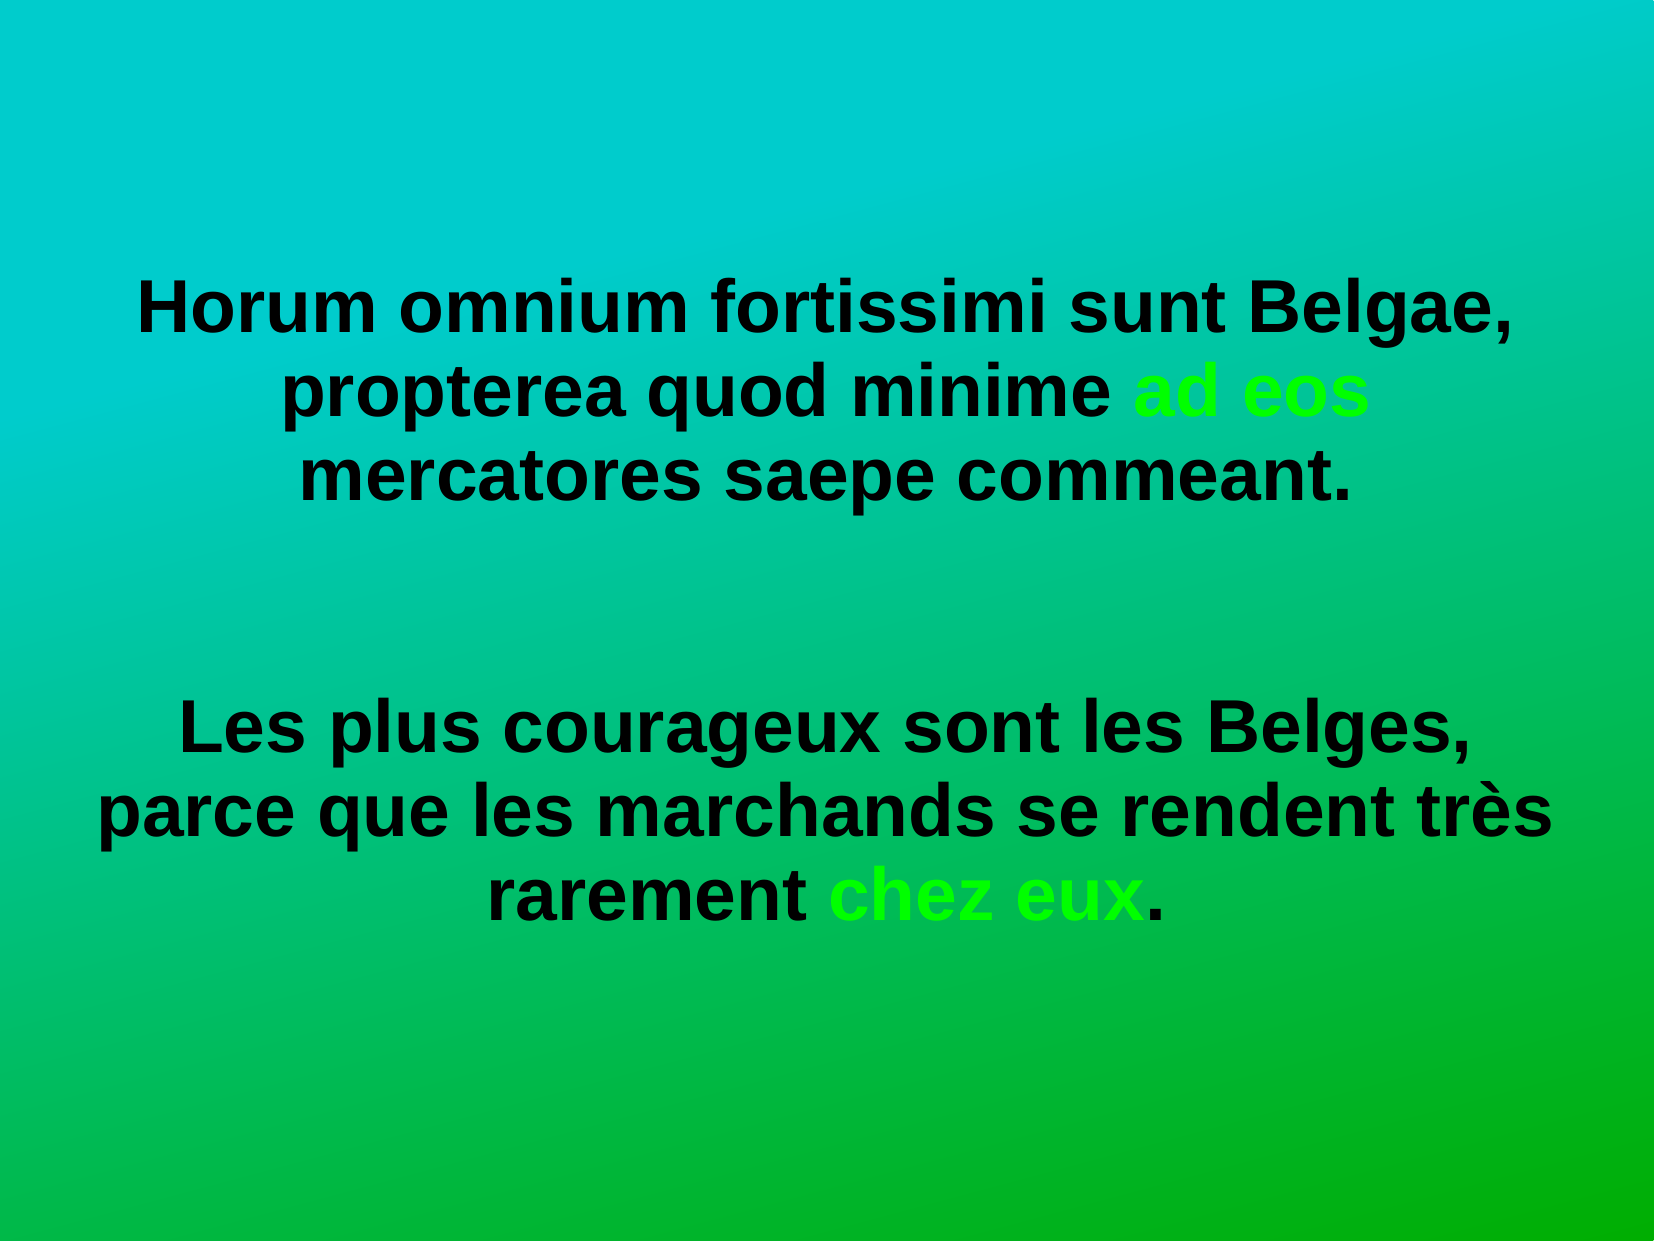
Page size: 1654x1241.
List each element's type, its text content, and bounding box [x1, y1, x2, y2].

text_box Horum omnium fortissimi sunt Belgae, propterea quod minime ad eos mercatores saepe commeant. Les plus courageux sont les Belges, parce que les marchands se rendent très rarement chez eux. [80, 257, 1571, 945]
